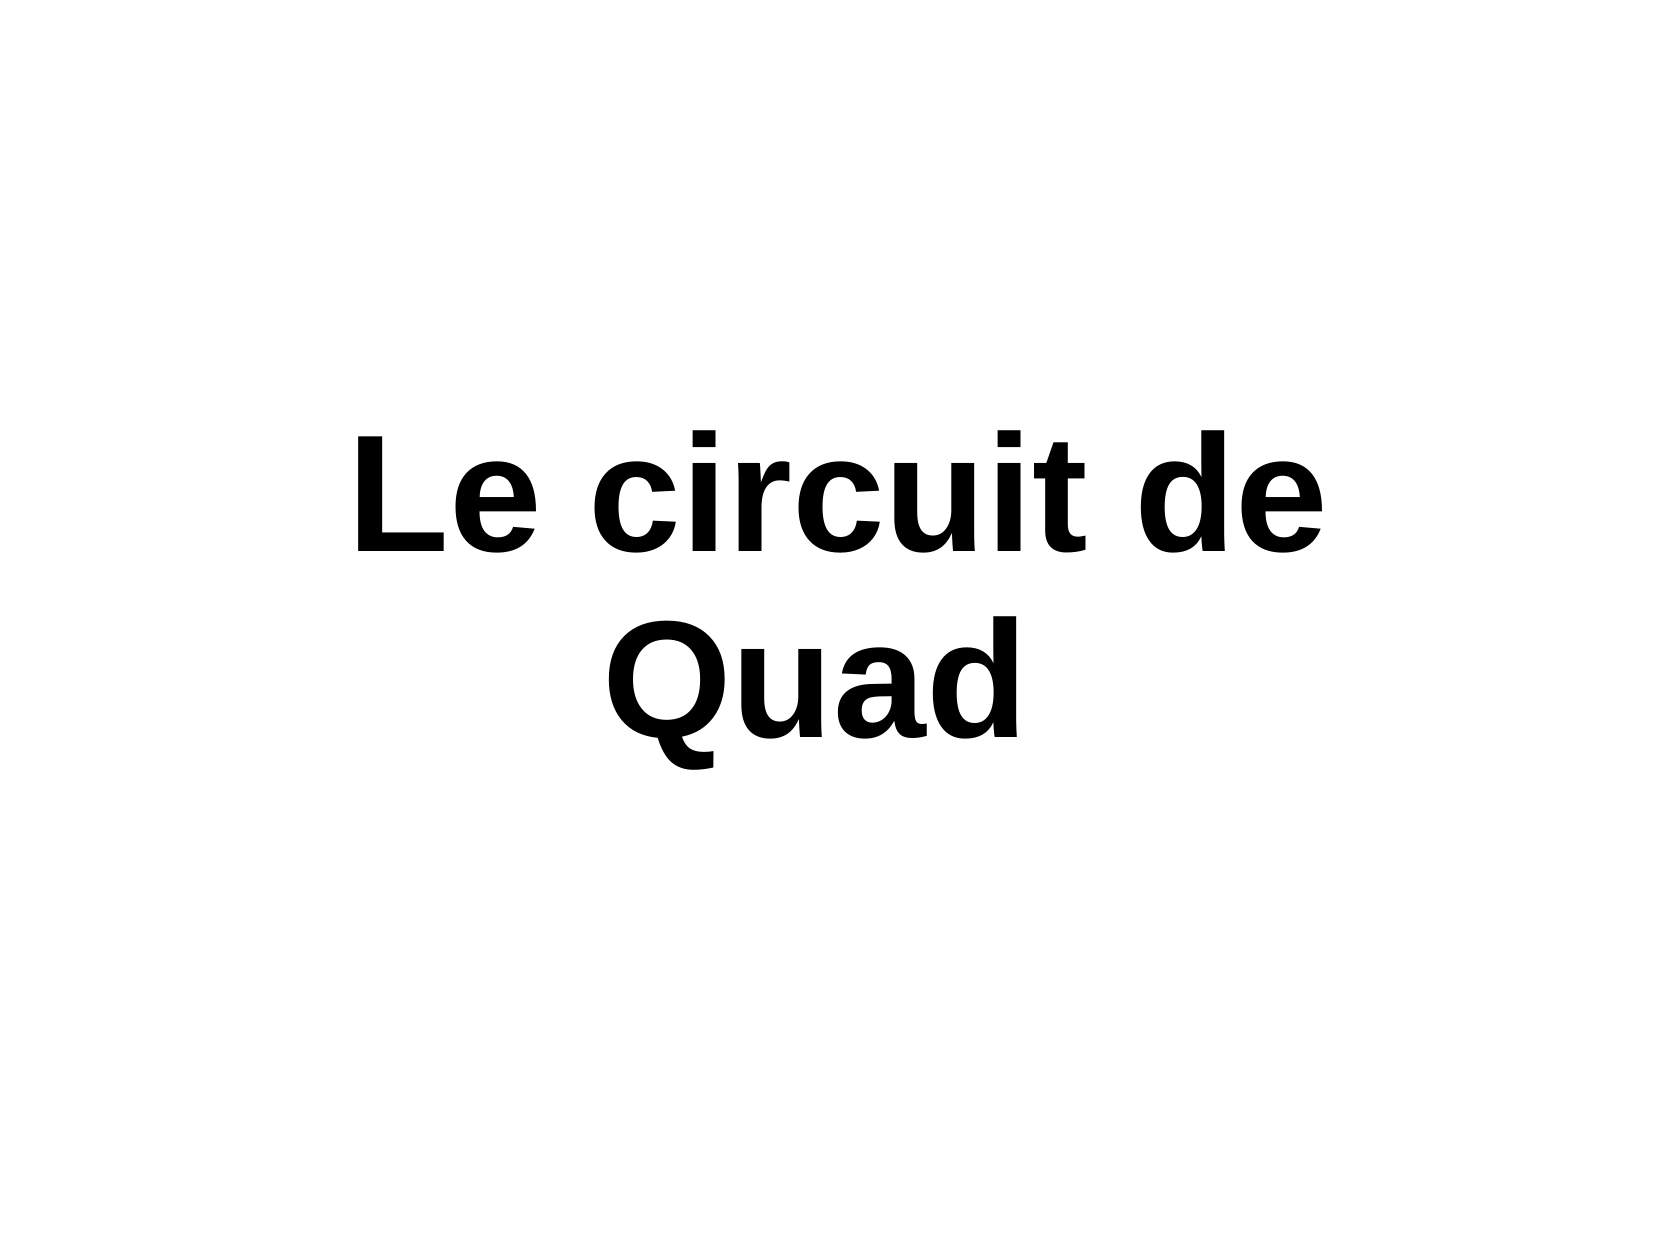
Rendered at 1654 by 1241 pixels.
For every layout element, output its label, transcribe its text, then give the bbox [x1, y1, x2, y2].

text_box Le circuit de Quad [165, 393, 1512, 781]
